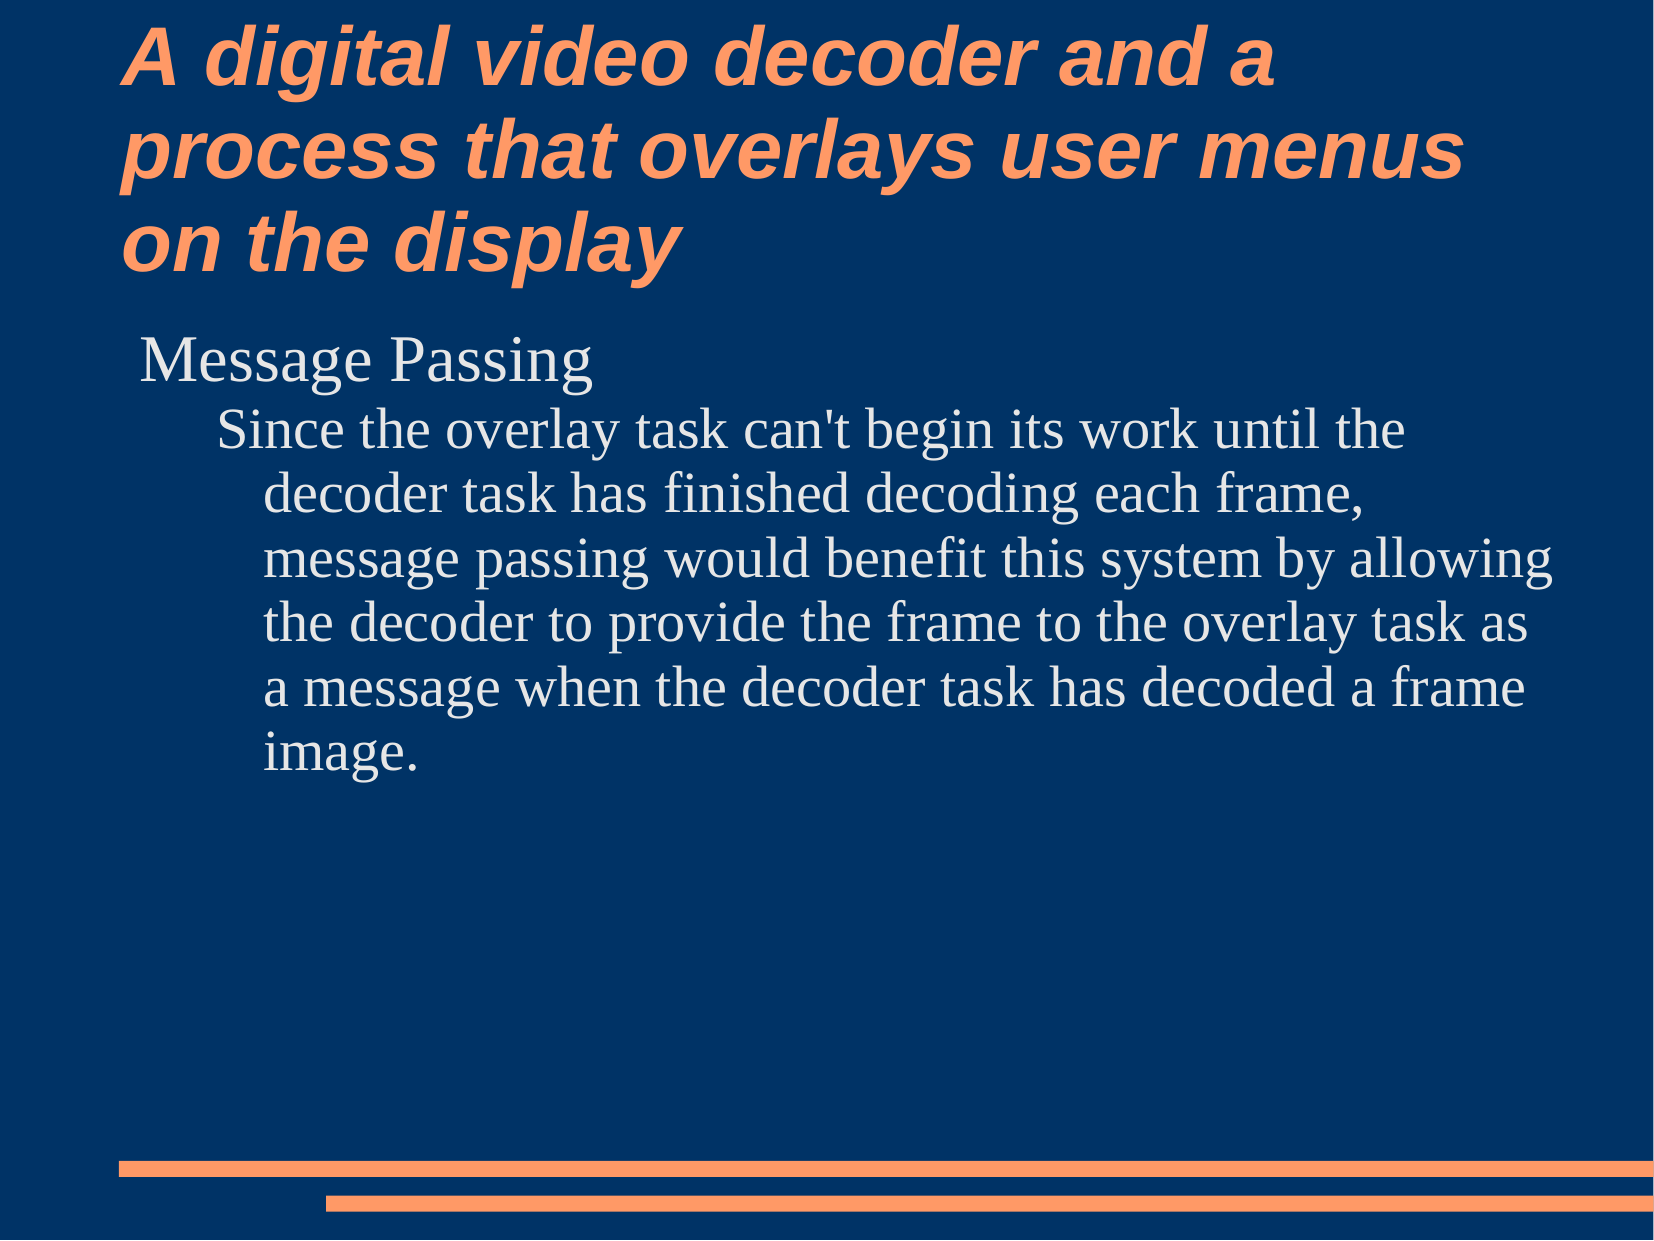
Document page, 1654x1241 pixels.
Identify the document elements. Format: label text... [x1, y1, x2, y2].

list Message Passing Since the overlay task can't begin its work until the decoder task has finished decoding each frame, message passing would benefit this system by allowing the decoder to provide the frame to the overlay task as a message when the decoder task has decoded a frame image. [121, 322, 1561, 1133]
title A digital video decoder and a process that overlays user menus on the display [121, 4, 1534, 296]
